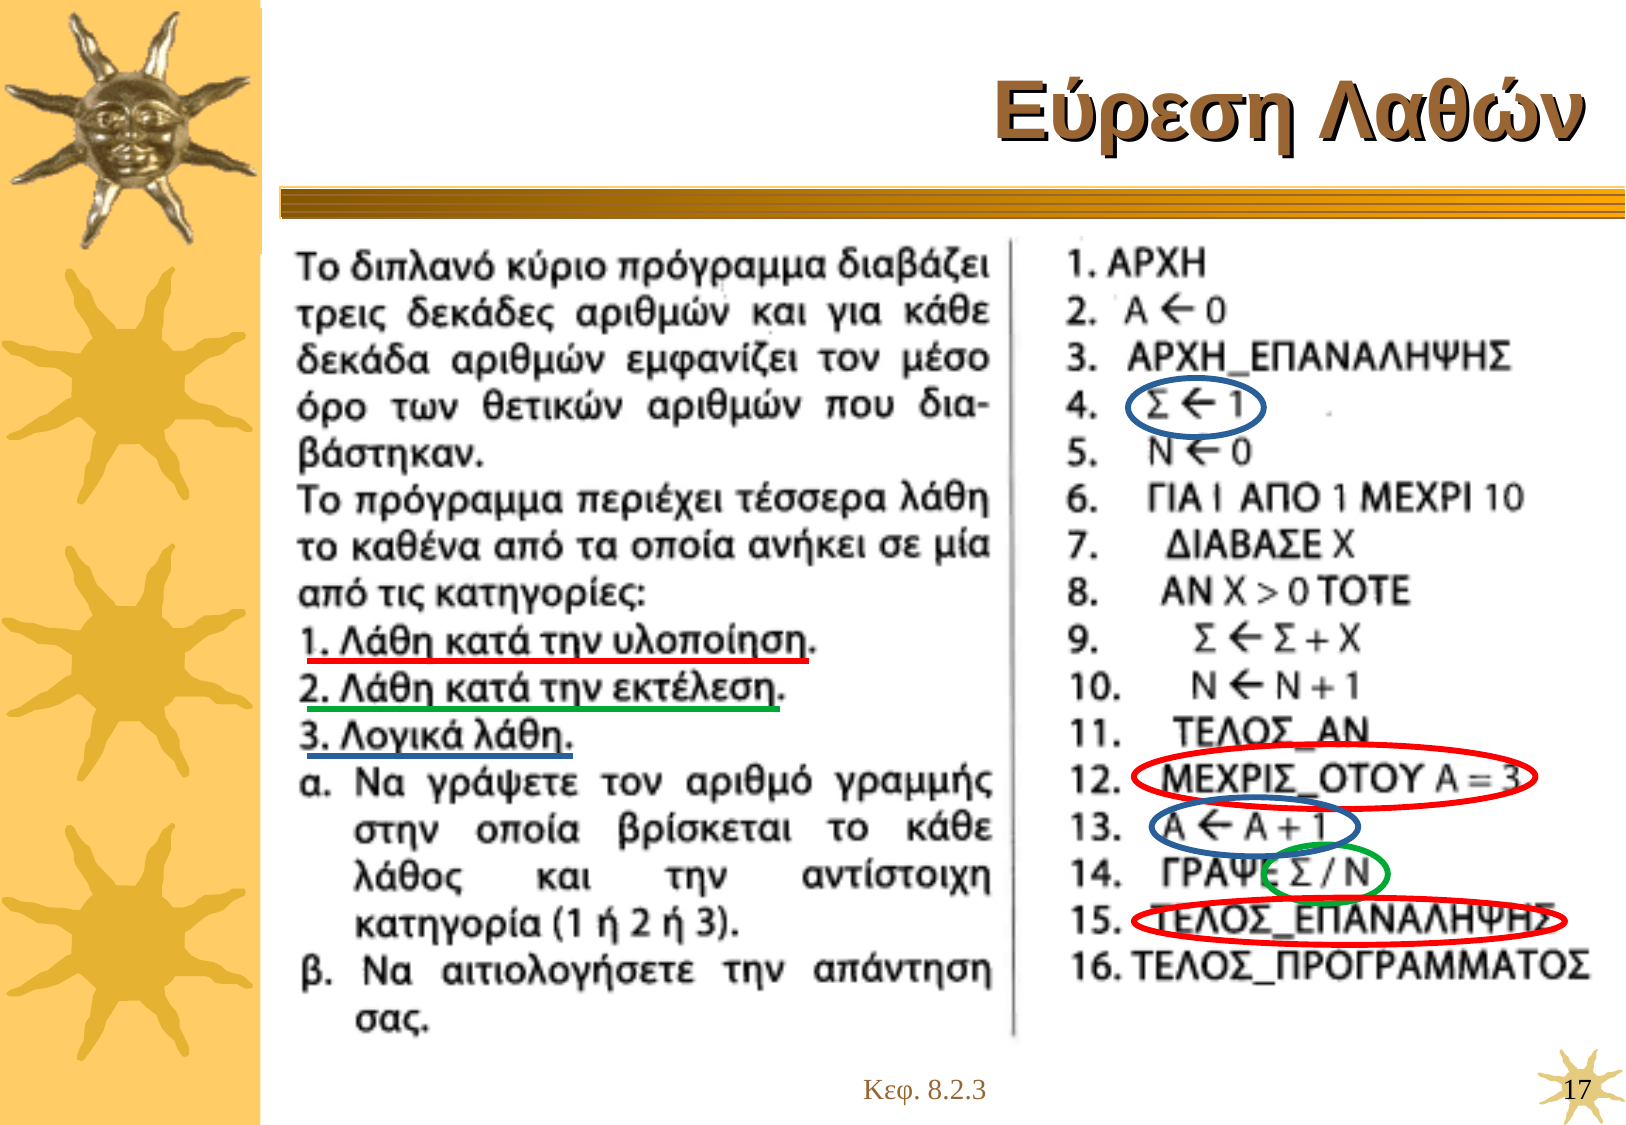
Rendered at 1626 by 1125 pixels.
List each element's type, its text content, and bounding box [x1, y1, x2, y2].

picture [1, 163, 262, 254]
picture [278, 236, 1601, 1048]
text_box Εύρεση Λαθών [0, 0, 1625, 163]
